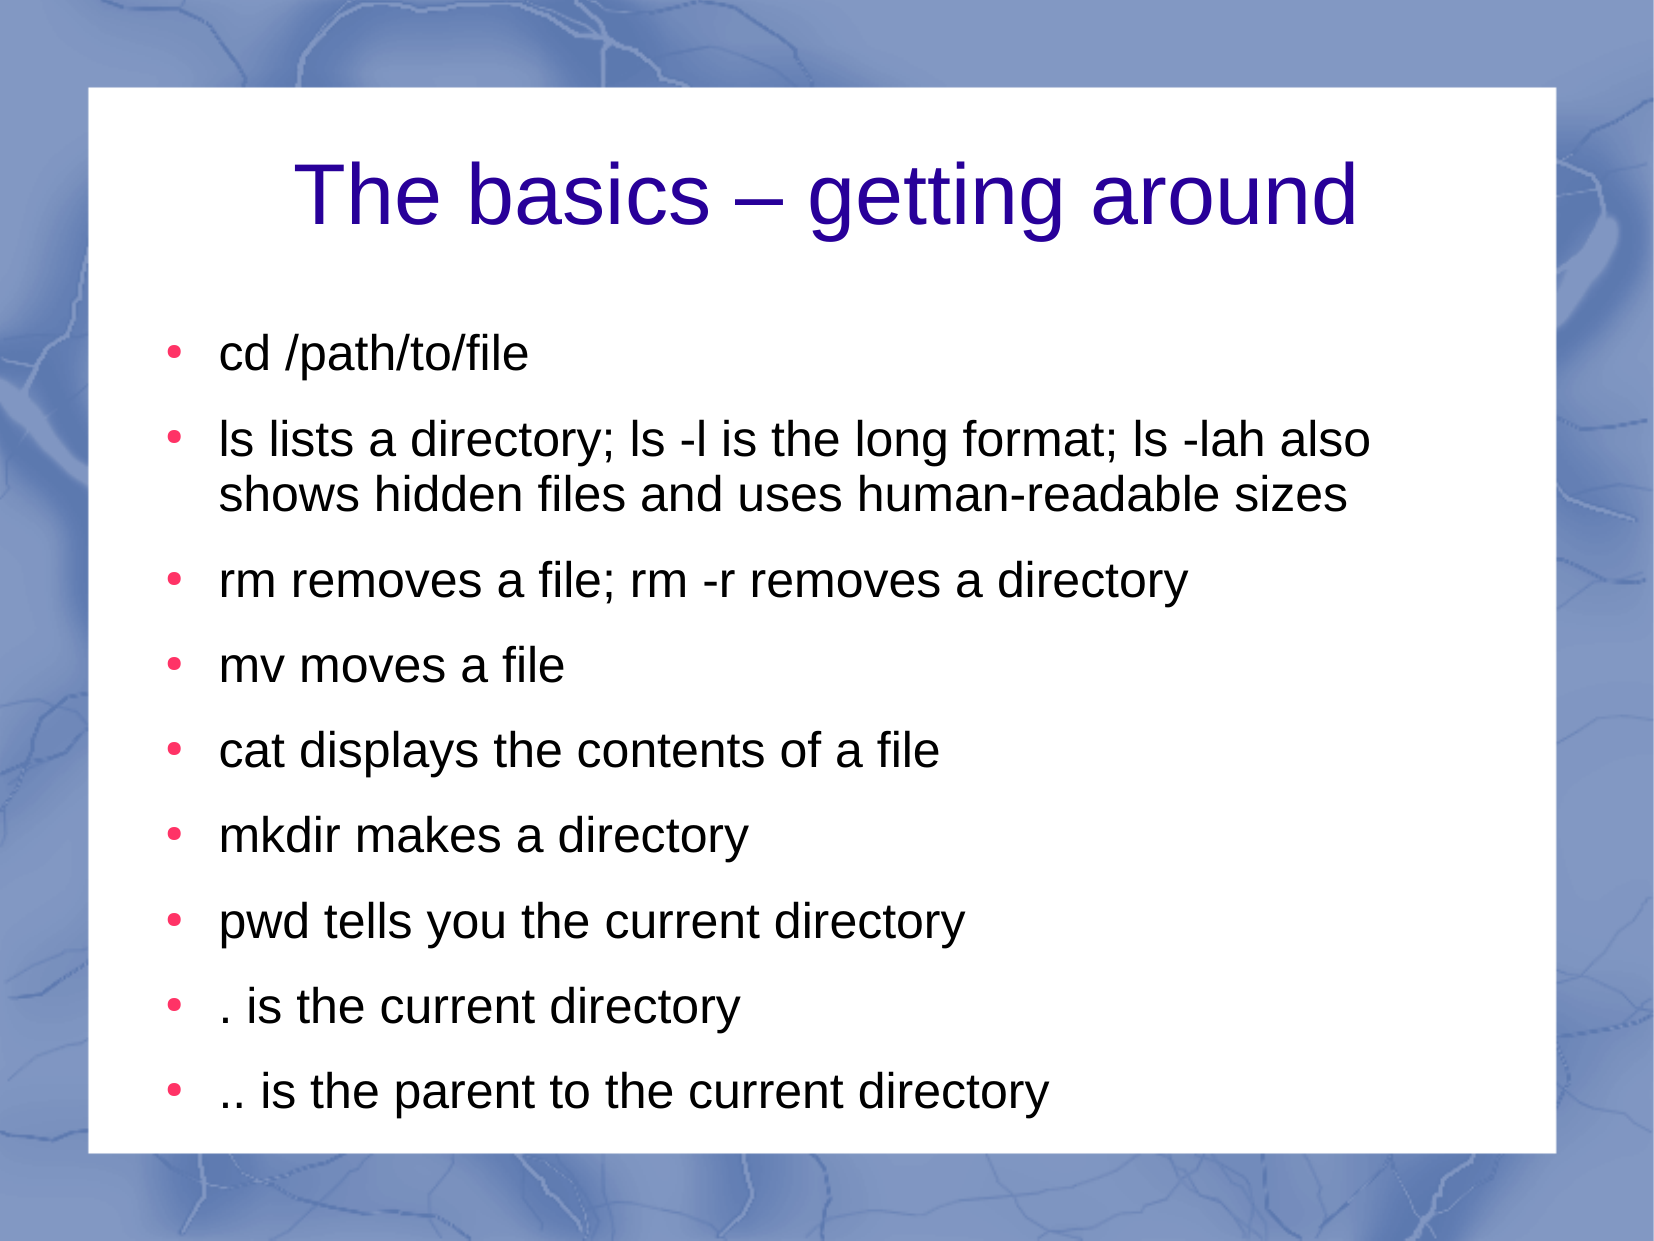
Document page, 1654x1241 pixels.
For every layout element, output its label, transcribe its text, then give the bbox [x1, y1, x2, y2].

title The basics – getting around [118, 90, 1536, 298]
list cd /path/to/file ls lists a directory; ls -l is the long format; ls -lah also shows hidden files and uses human-readable sizes rm removes a file; rm -r removes a directory mv moves a file cat displays the contents of a file mkdir makes a directory pwd tells you the current directory . is the current directory .. is the parent to the current directory [147, 325, 1506, 1145]
picture [0, 0, 1654, 1241]
